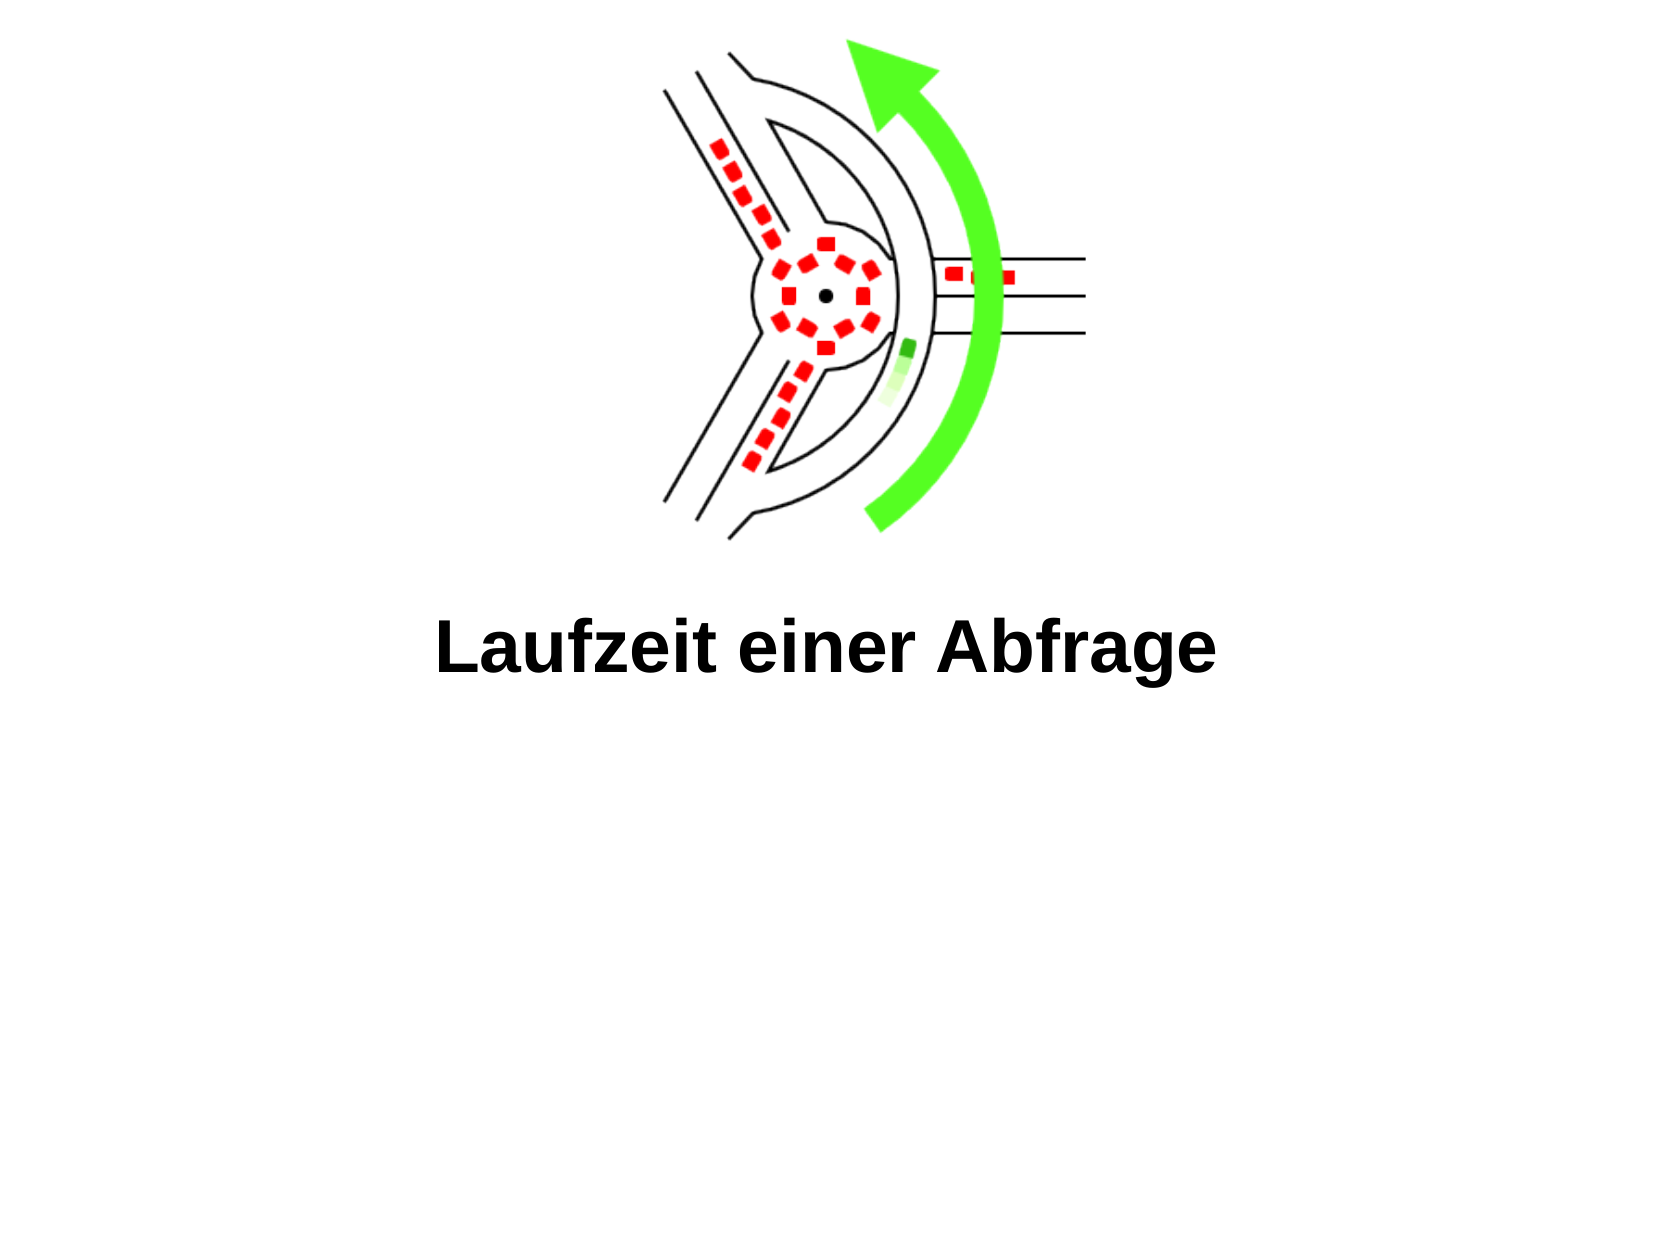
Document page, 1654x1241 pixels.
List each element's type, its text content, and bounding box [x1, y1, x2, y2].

picture [567, 37, 1086, 556]
text_box Laufzeit einer Abfrage [419, 597, 1234, 697]
